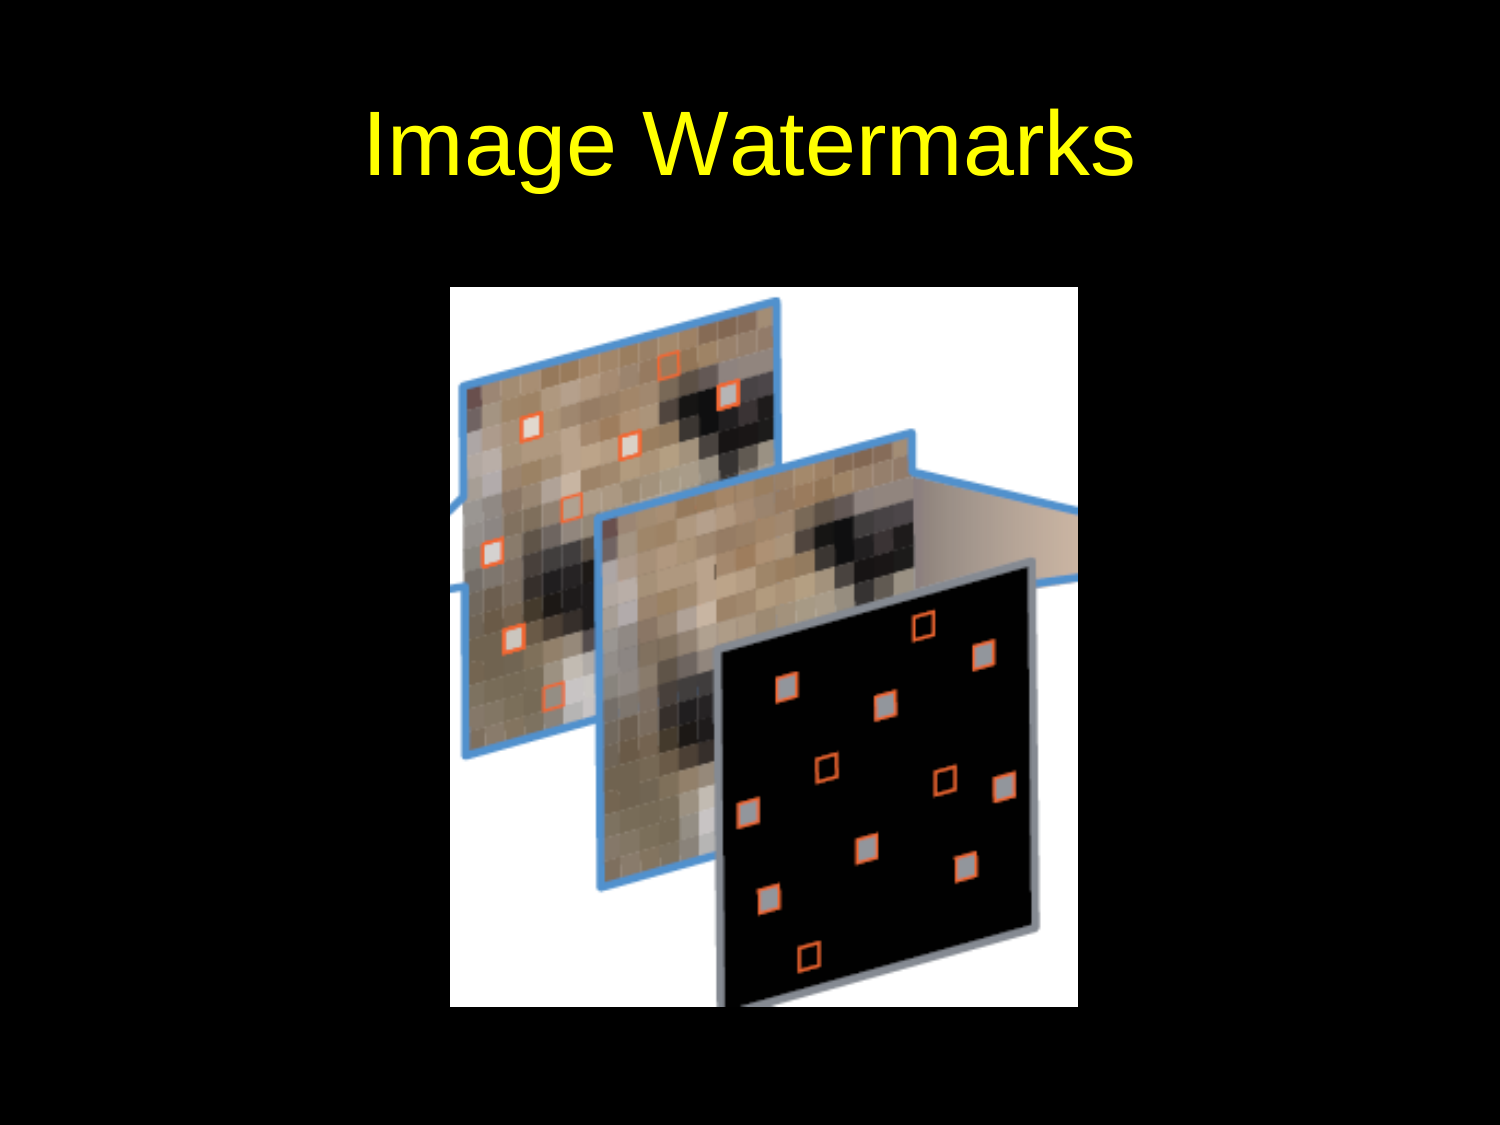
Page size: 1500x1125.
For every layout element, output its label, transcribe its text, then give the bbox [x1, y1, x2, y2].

title Image Watermarks [75, 45, 1426, 233]
picture [450, 287, 1078, 1008]
